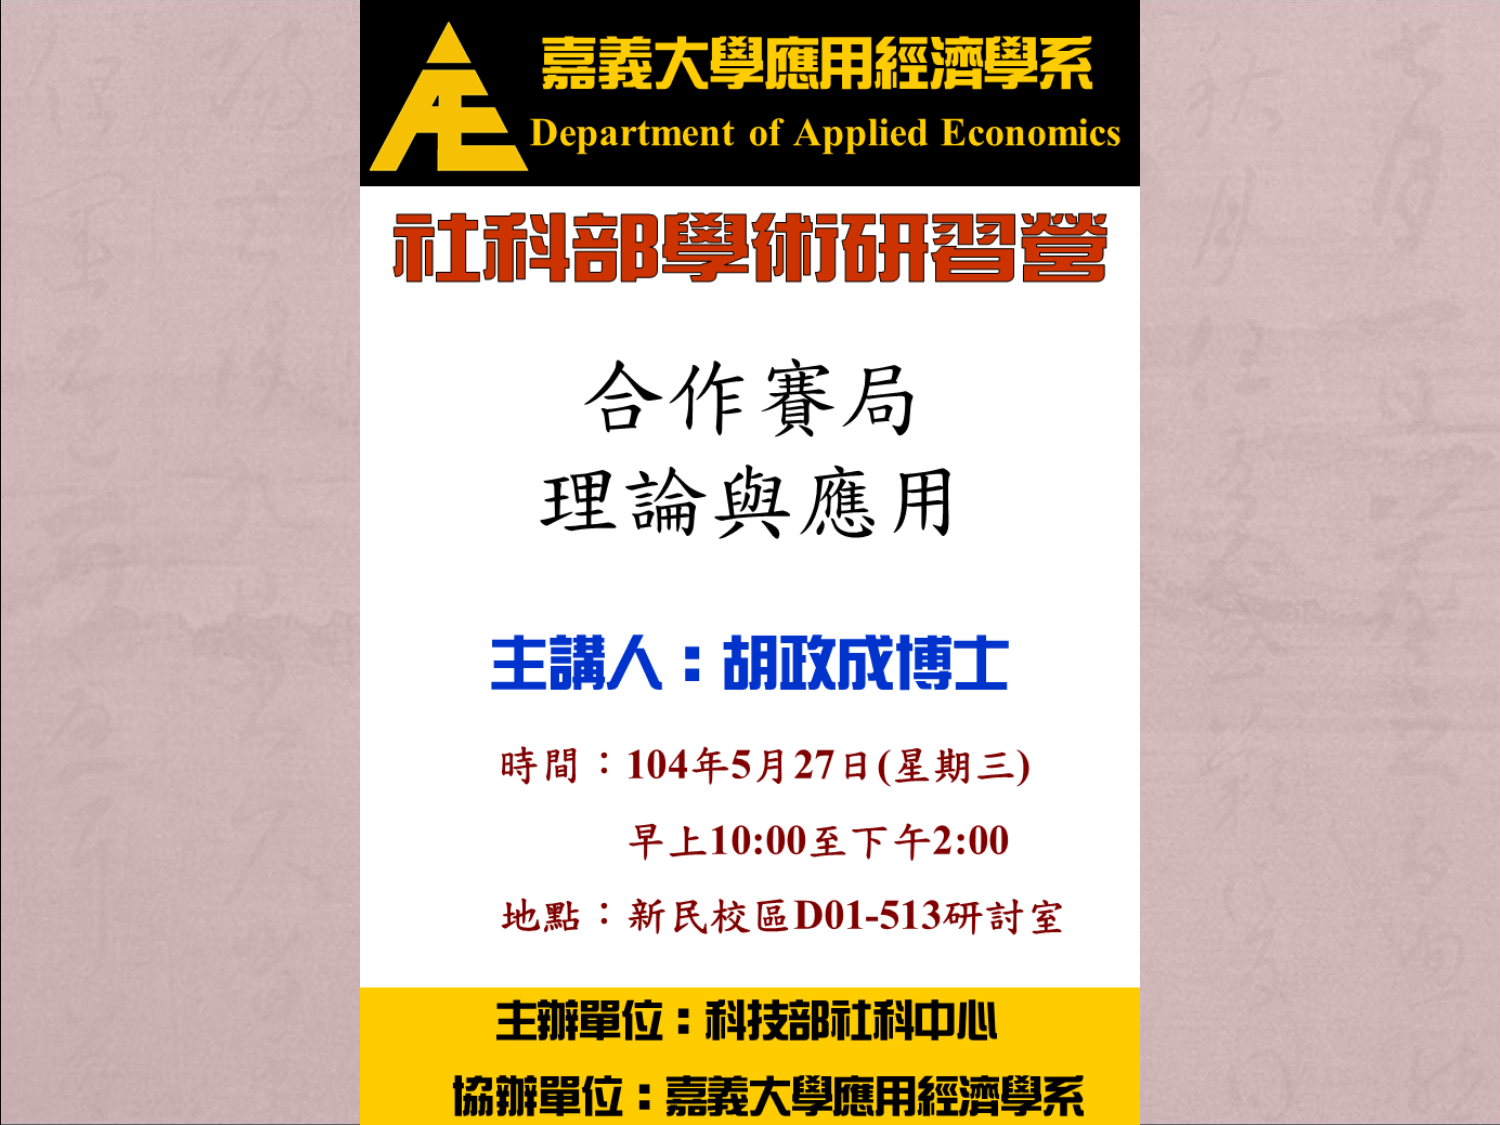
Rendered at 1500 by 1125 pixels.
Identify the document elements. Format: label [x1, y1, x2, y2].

picture [360, 0, 1140, 1125]
